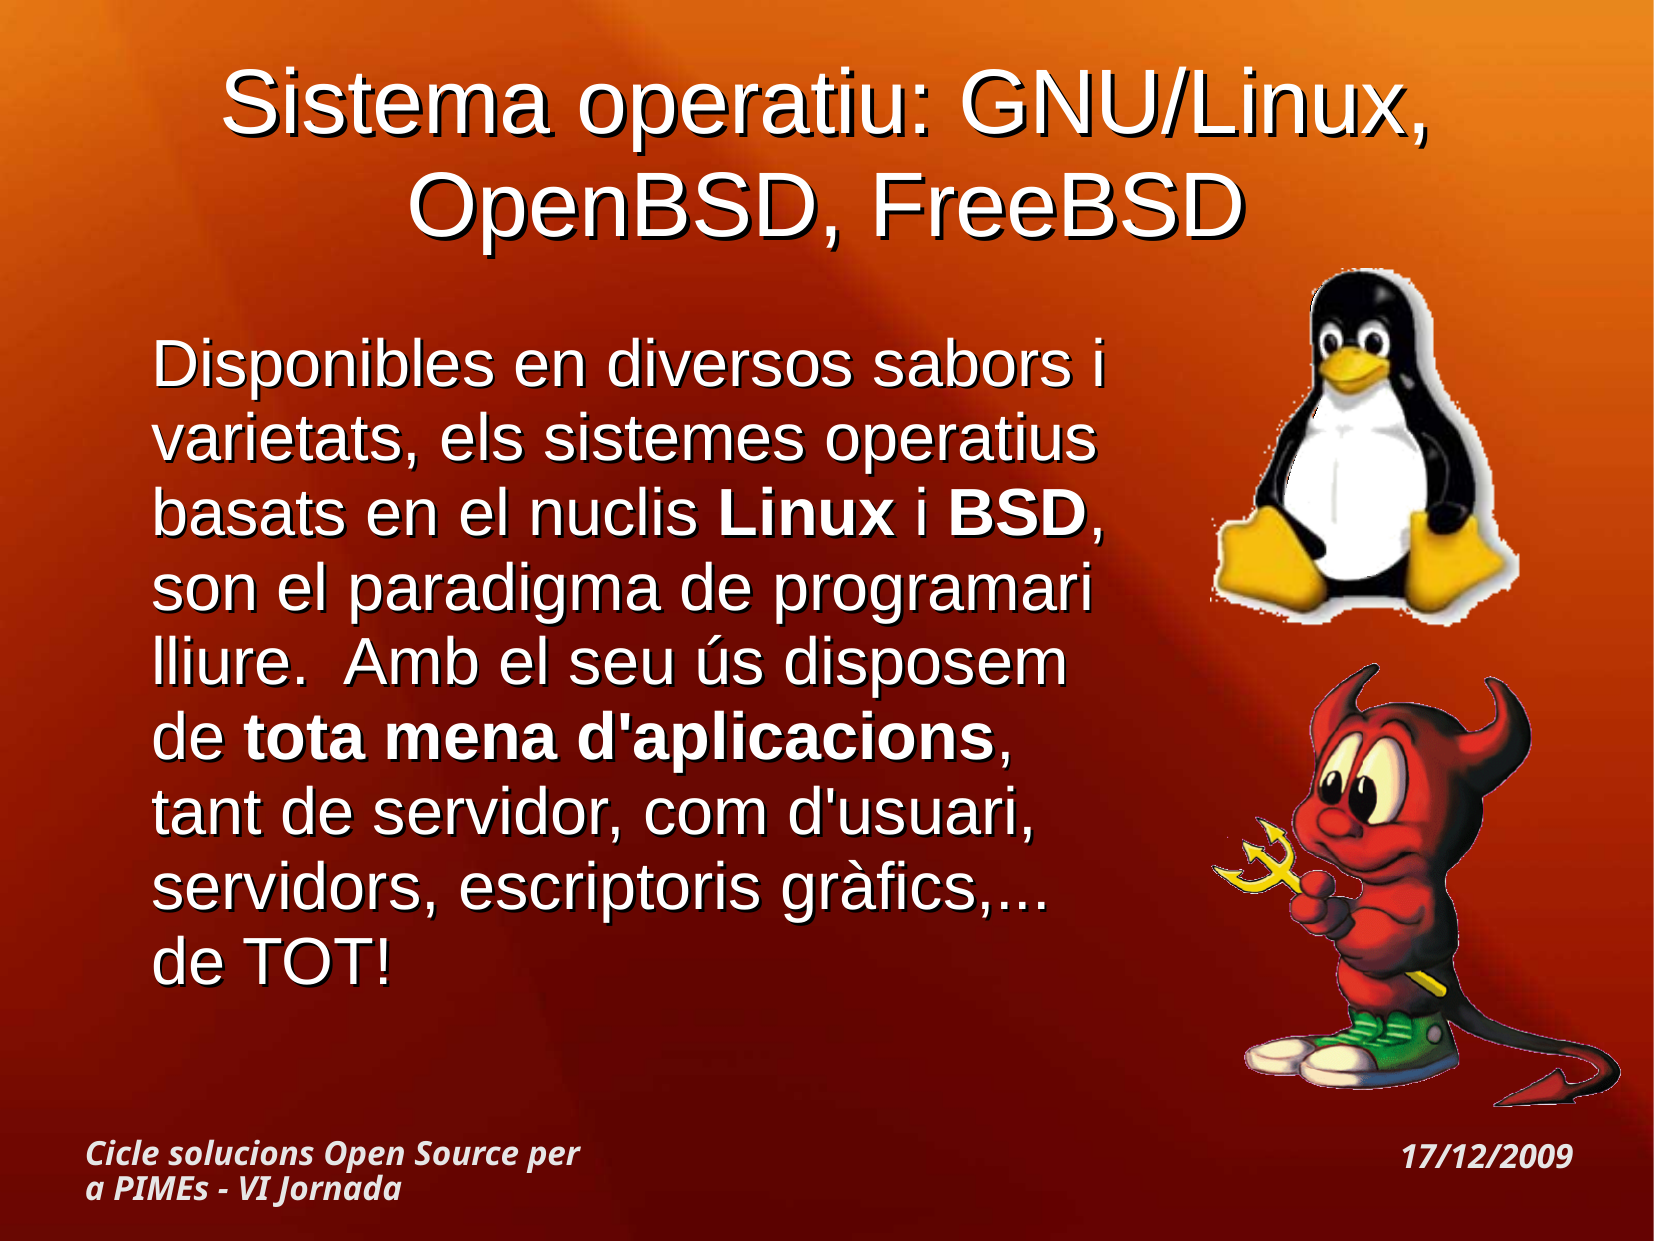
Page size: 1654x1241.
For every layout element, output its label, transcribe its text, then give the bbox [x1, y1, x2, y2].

list Disponibles en diversos sabors i varietats, els sistemes operatius basats en el nuclis Linux i BSD, son el paradigma de programari lliure. Amb el seu ús disposem de tota mena d'aplicacions, tant de servidor, com d'usuari, servidors, escriptoris gràfics,... de TOT! [79, 325, 1124, 999]
picture [0, 0, 1654, 1241]
title Sistema operatiu: GNU/Linux, OpenBSD, FreeBSD [82, 49, 1571, 257]
